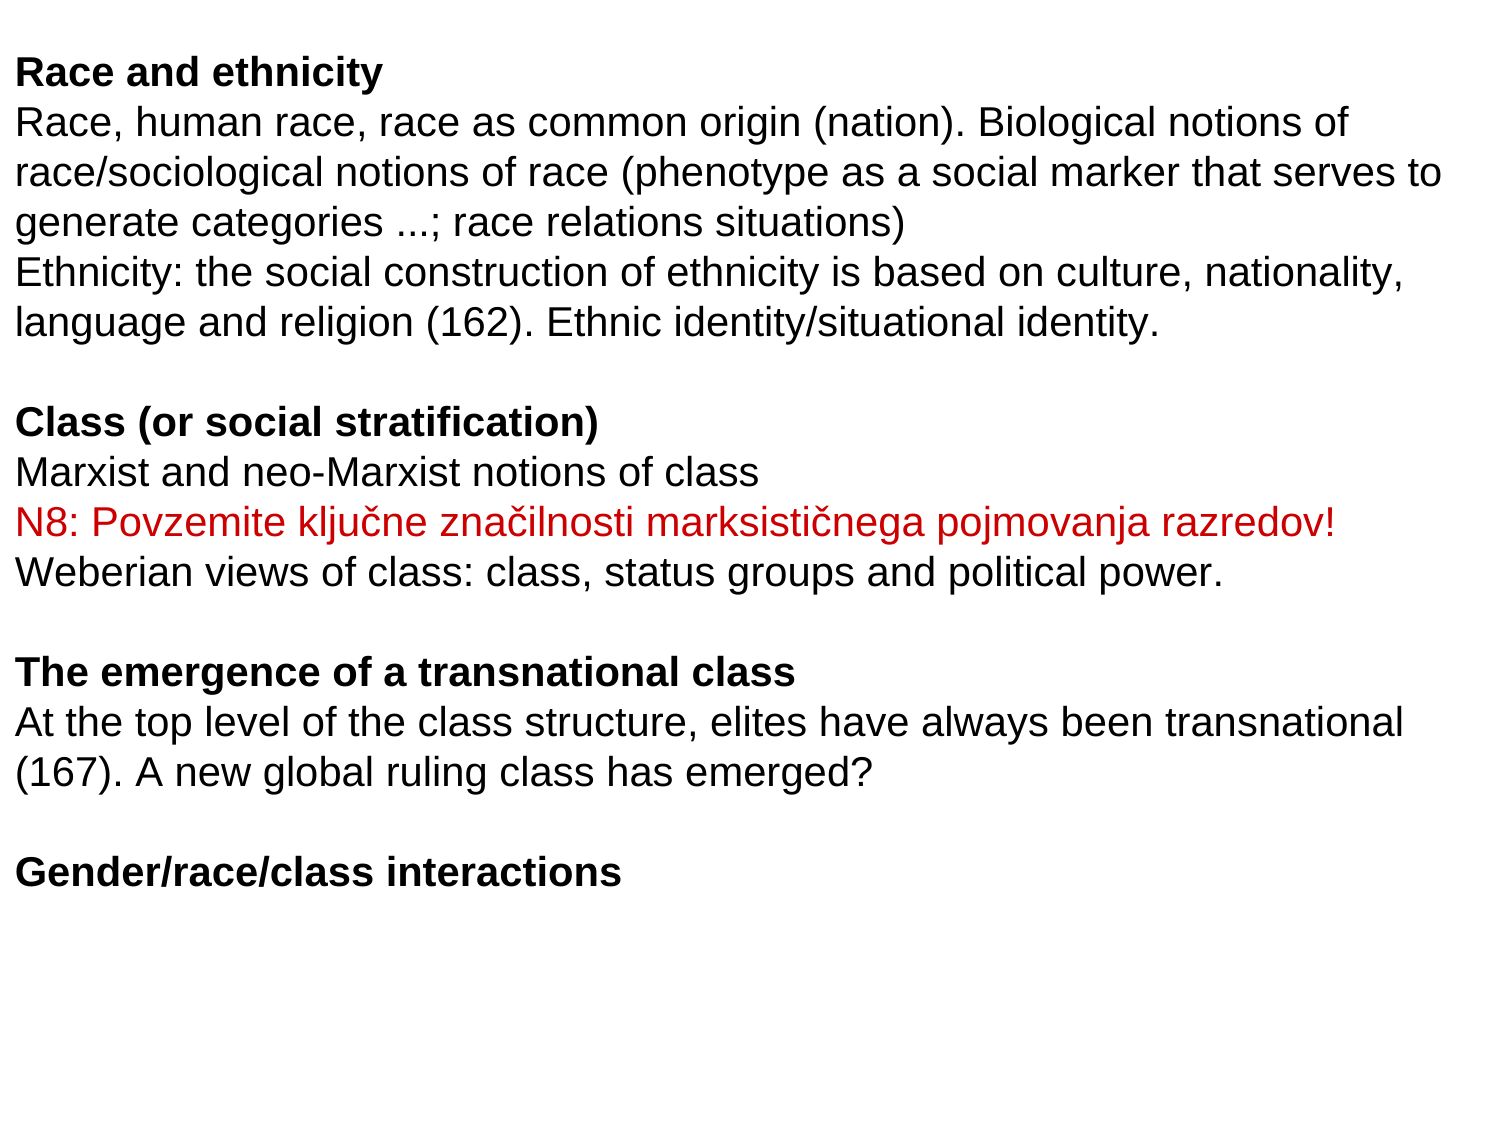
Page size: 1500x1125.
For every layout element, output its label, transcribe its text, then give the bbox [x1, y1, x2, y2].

text_box Race and ethnicity Race, human race, race as common origin (nation). Biological notions of race/sociological notions of race (phenotype as a social marker that serves to generate categories ...; race relations situations) Ethnicity: the social construction of ethnicity is based on culture, nationality, language and religion (162). Ethnic identity/situational identity. Class (or social stratification) Marxist and neo-Marxist notions of class N8: Povzemite ključne značilnosti marksističnega pojmovanja razredov! Weberian views of class: class, status groups and political power. The emergence of a transnational class At the top level of the class structure, elites have always been transnational (167). A new global ruling class has emerged? Gender/race/class interactions [0, 37, 1500, 903]
